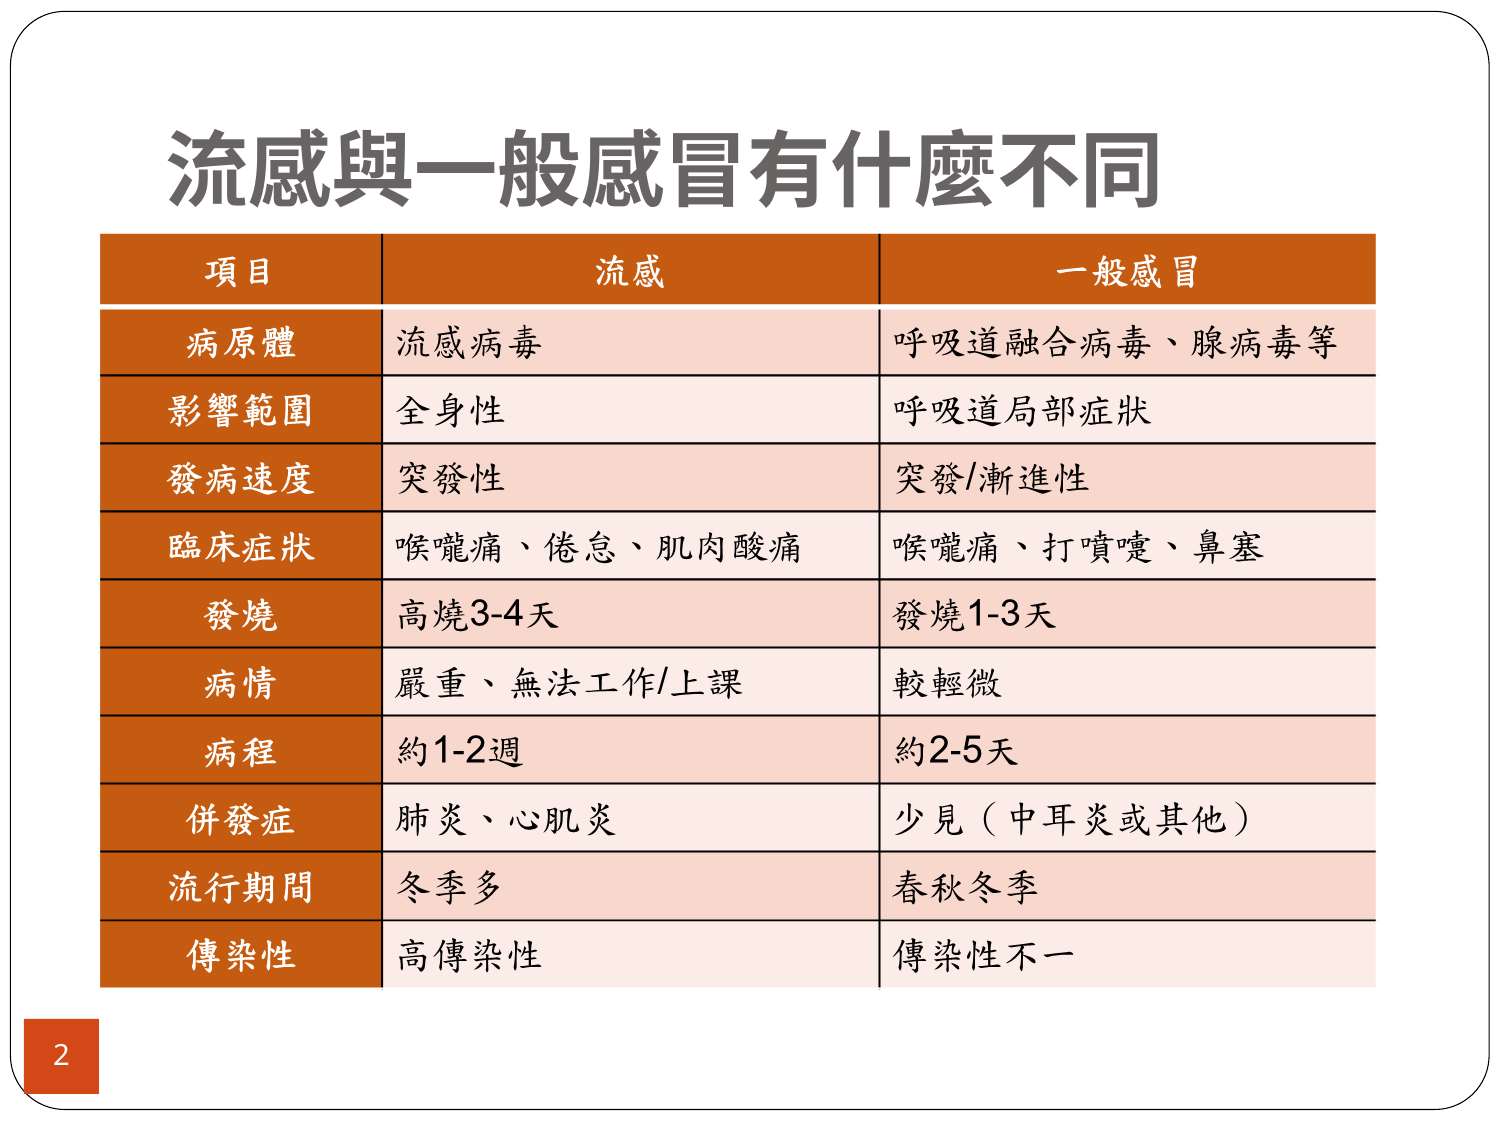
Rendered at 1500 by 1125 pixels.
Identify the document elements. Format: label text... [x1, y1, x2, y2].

text_box [23, 1018, 99, 1094]
picture [98, 232, 1379, 998]
title 流感與一般感冒有什麼不同 [150, 45, 1426, 233]
